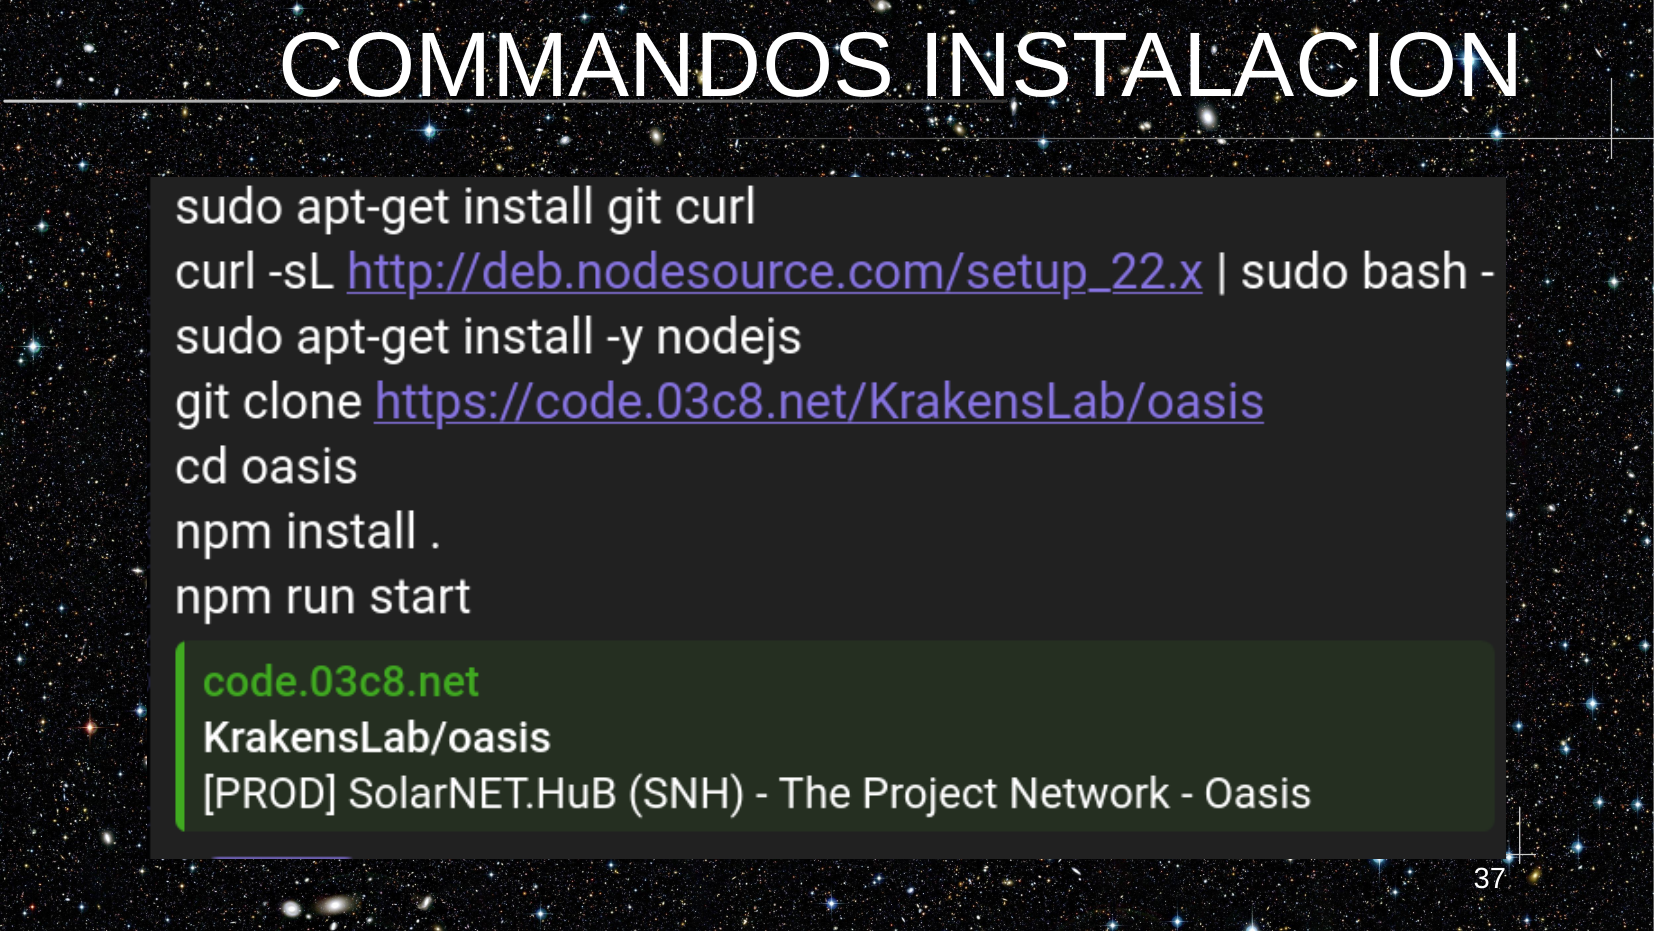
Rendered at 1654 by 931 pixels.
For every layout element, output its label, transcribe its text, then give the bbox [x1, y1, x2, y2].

title COMMANDOS INSTALACION [23, 11, 1589, 119]
picture [0, 0, 1654, 931]
